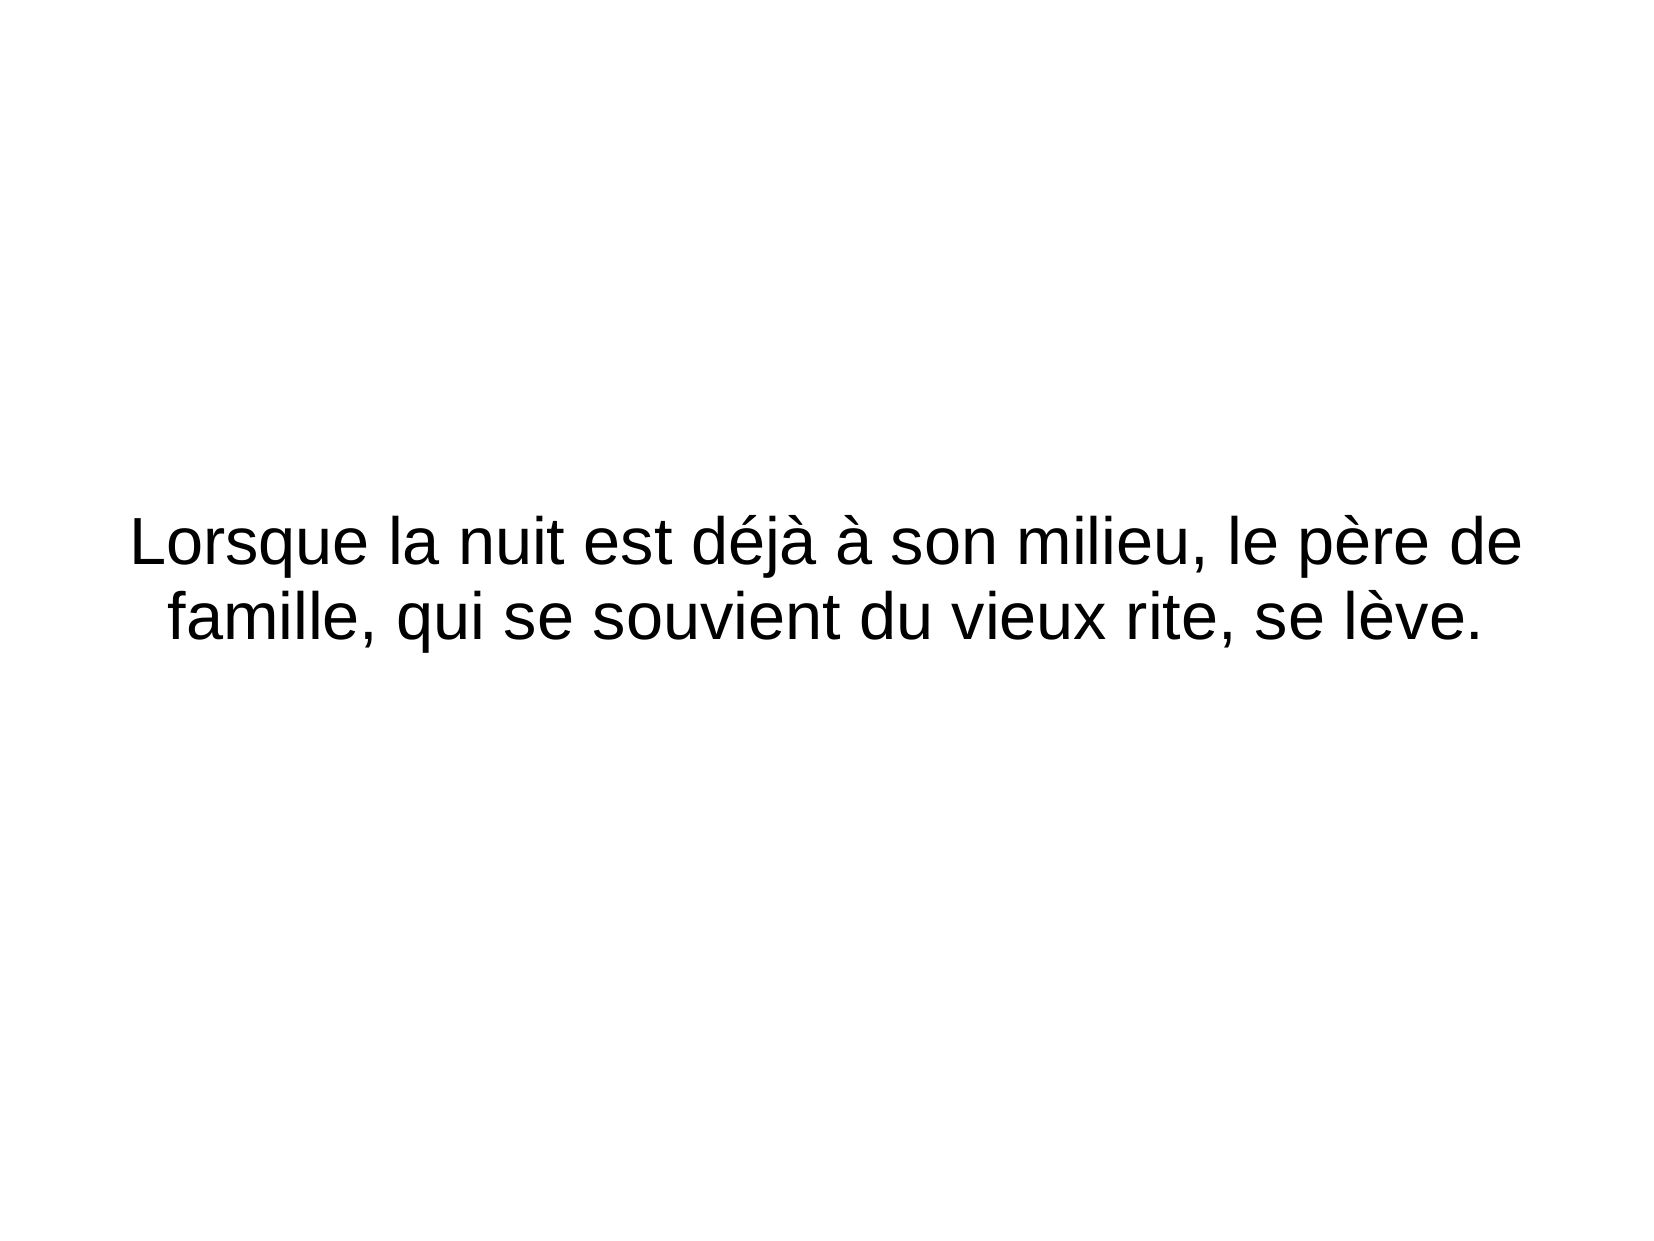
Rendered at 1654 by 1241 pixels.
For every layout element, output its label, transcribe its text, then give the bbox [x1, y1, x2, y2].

subtitle Lorsque la nuit est déjà à son milieu, le père de famille, qui se souvient du vieux rite, se lève. [82, 56, 1571, 1102]
